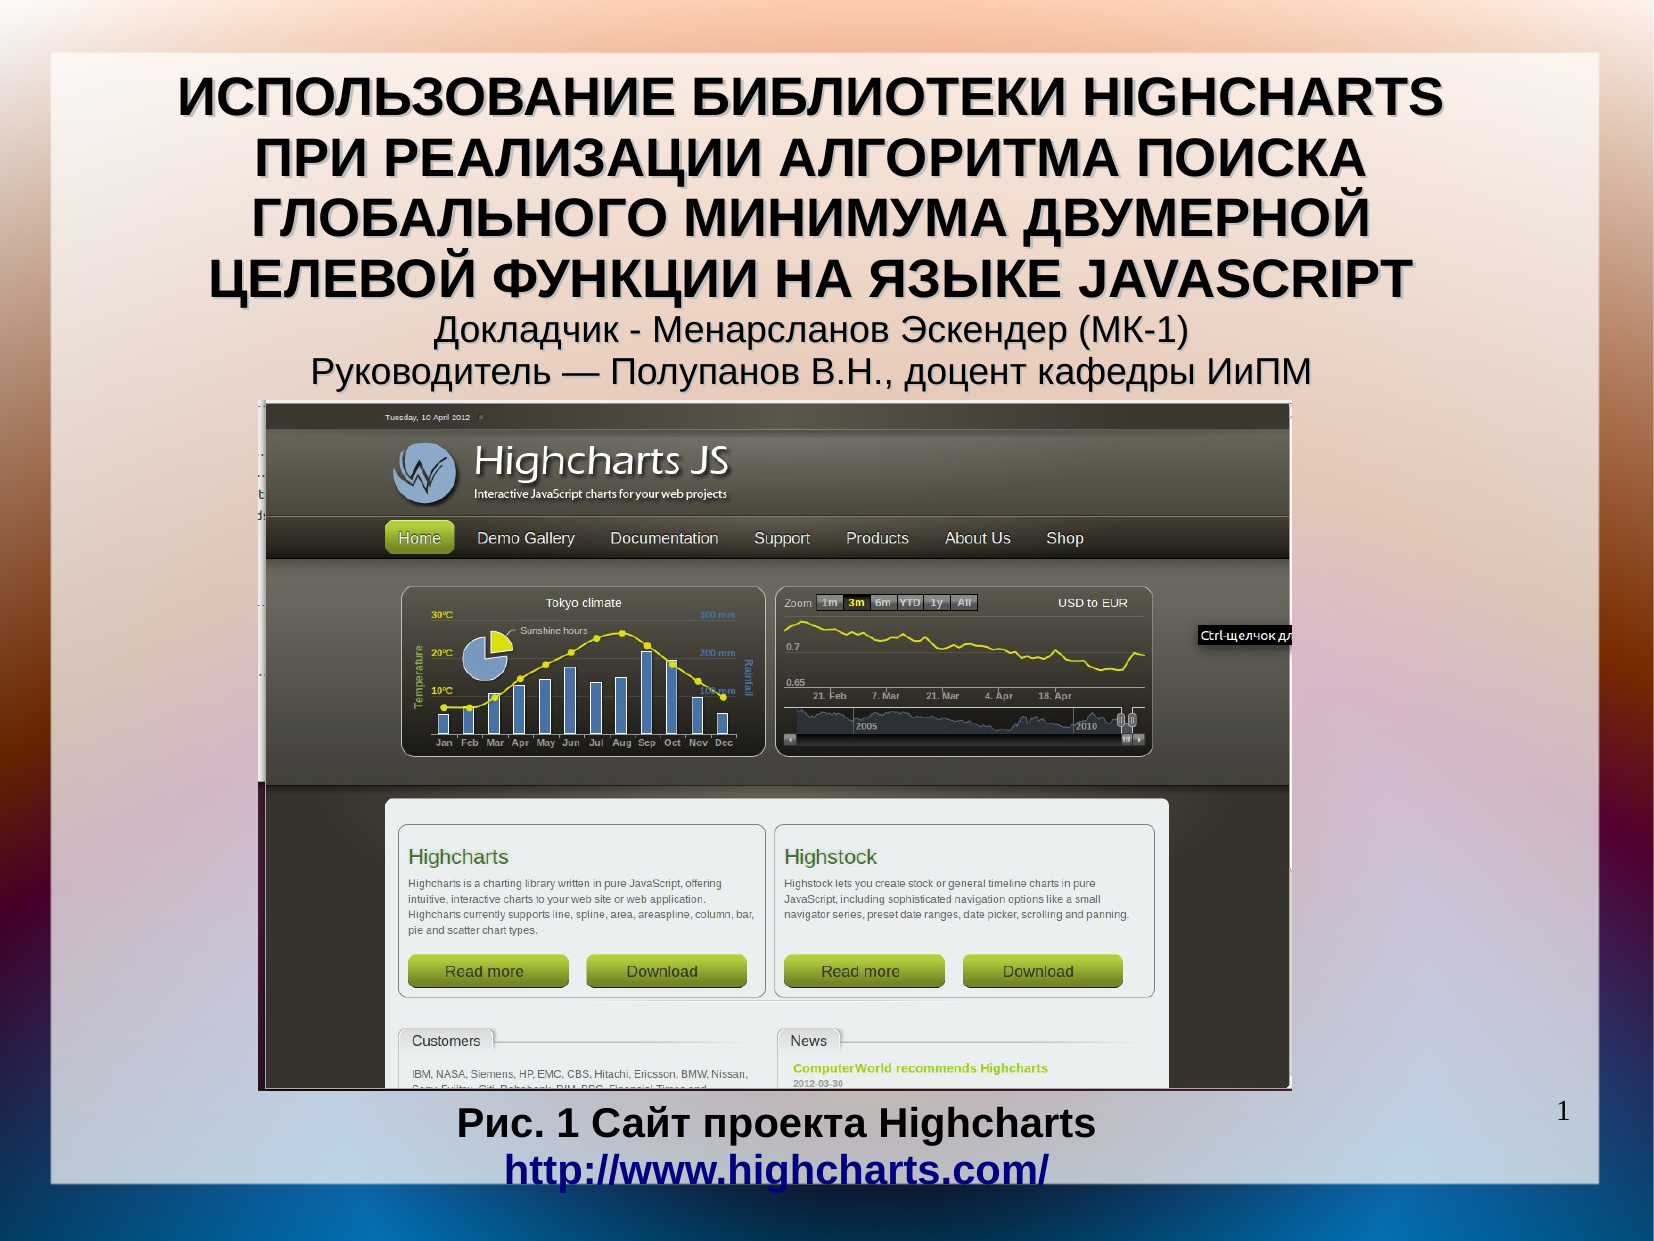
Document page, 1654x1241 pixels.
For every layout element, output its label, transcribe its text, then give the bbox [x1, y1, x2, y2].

picture [0, 0, 1654, 1241]
text_box Рис. 1 Сайт проекта Highcharts http://www.highcharts.com/ [206, 1092, 1359, 1201]
text_box ИСПОЛЬЗОВАНИЕ БИБЛИОТЕКИ HIGHCHARTS ПРИ РЕАЛИЗАЦИИ АЛГОРИТМА ПОИСКА ГЛОБАЛЬНОГО МИНИМУМА ДВУМЕРНОЙ ЦЕЛЕВОЙ ФУНКЦИИ НА ЯЗЫКЕ JAVASCRIPT Докладчик - Менарсланов Эскендер (МК-1) Руководитель — Полупанов В.Н., доцент кафедры ИиПМ [59, 59, 1565, 652]
